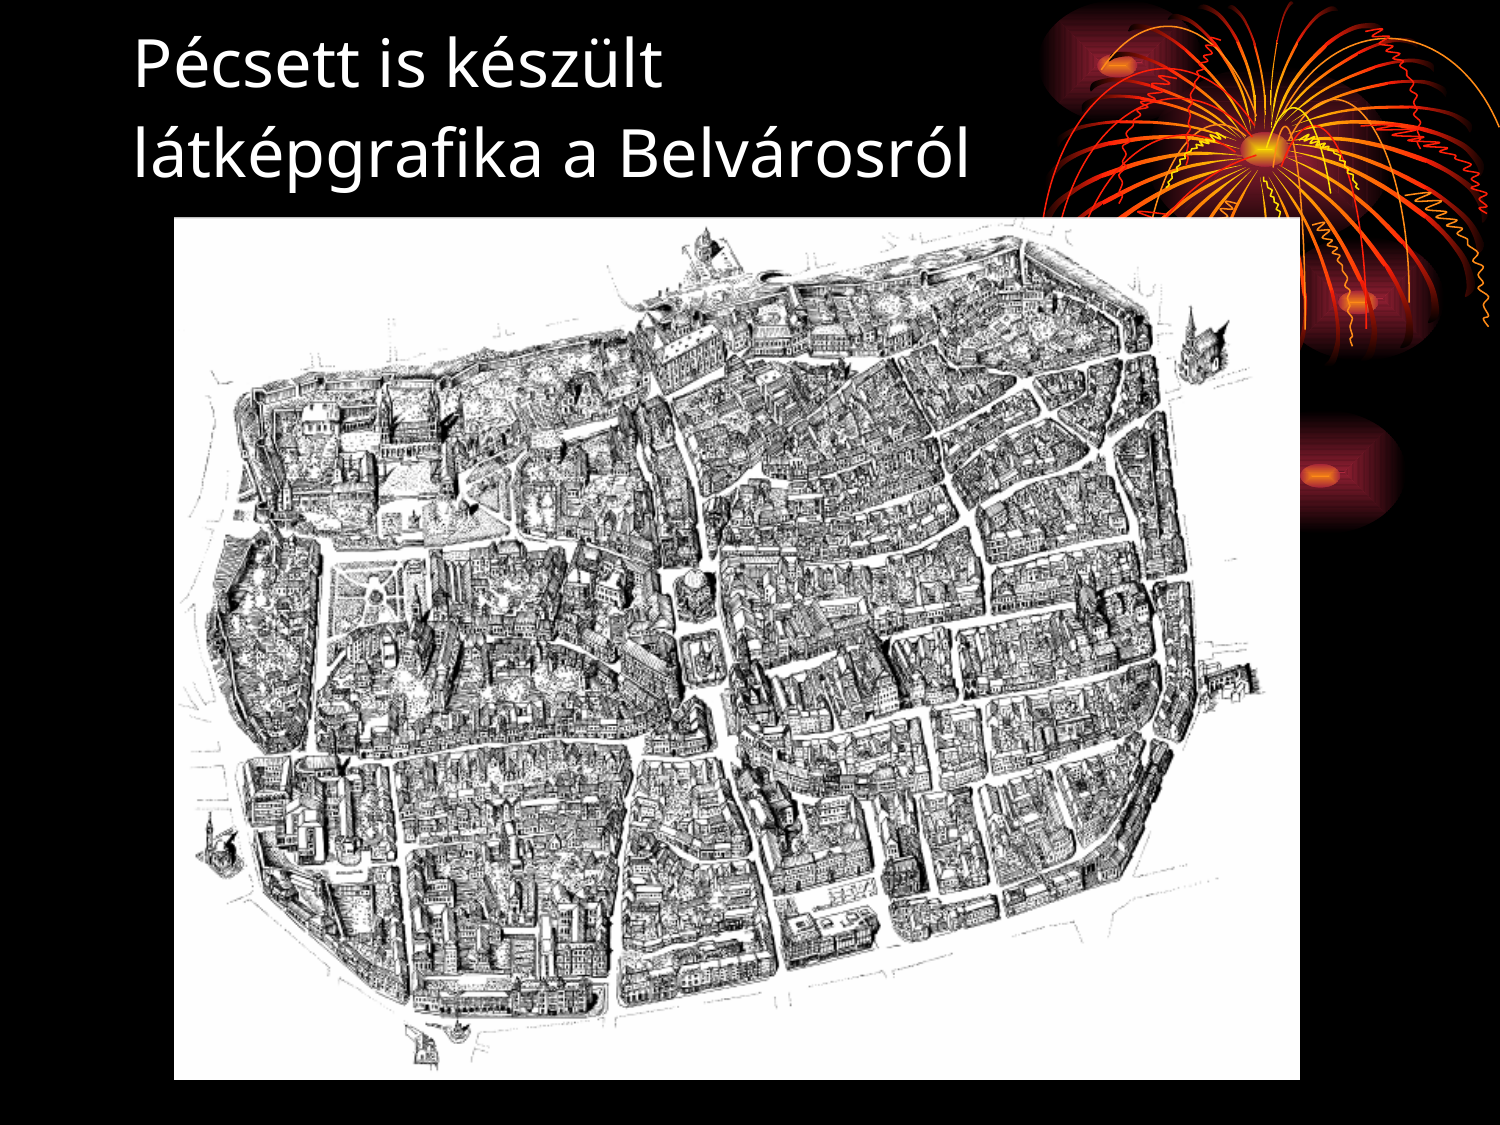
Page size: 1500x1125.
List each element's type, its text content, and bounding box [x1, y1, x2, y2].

picture [174, 217, 1300, 1080]
title Pécsett is készült látképgrafika a Belvárosról [118, 4, 1394, 209]
